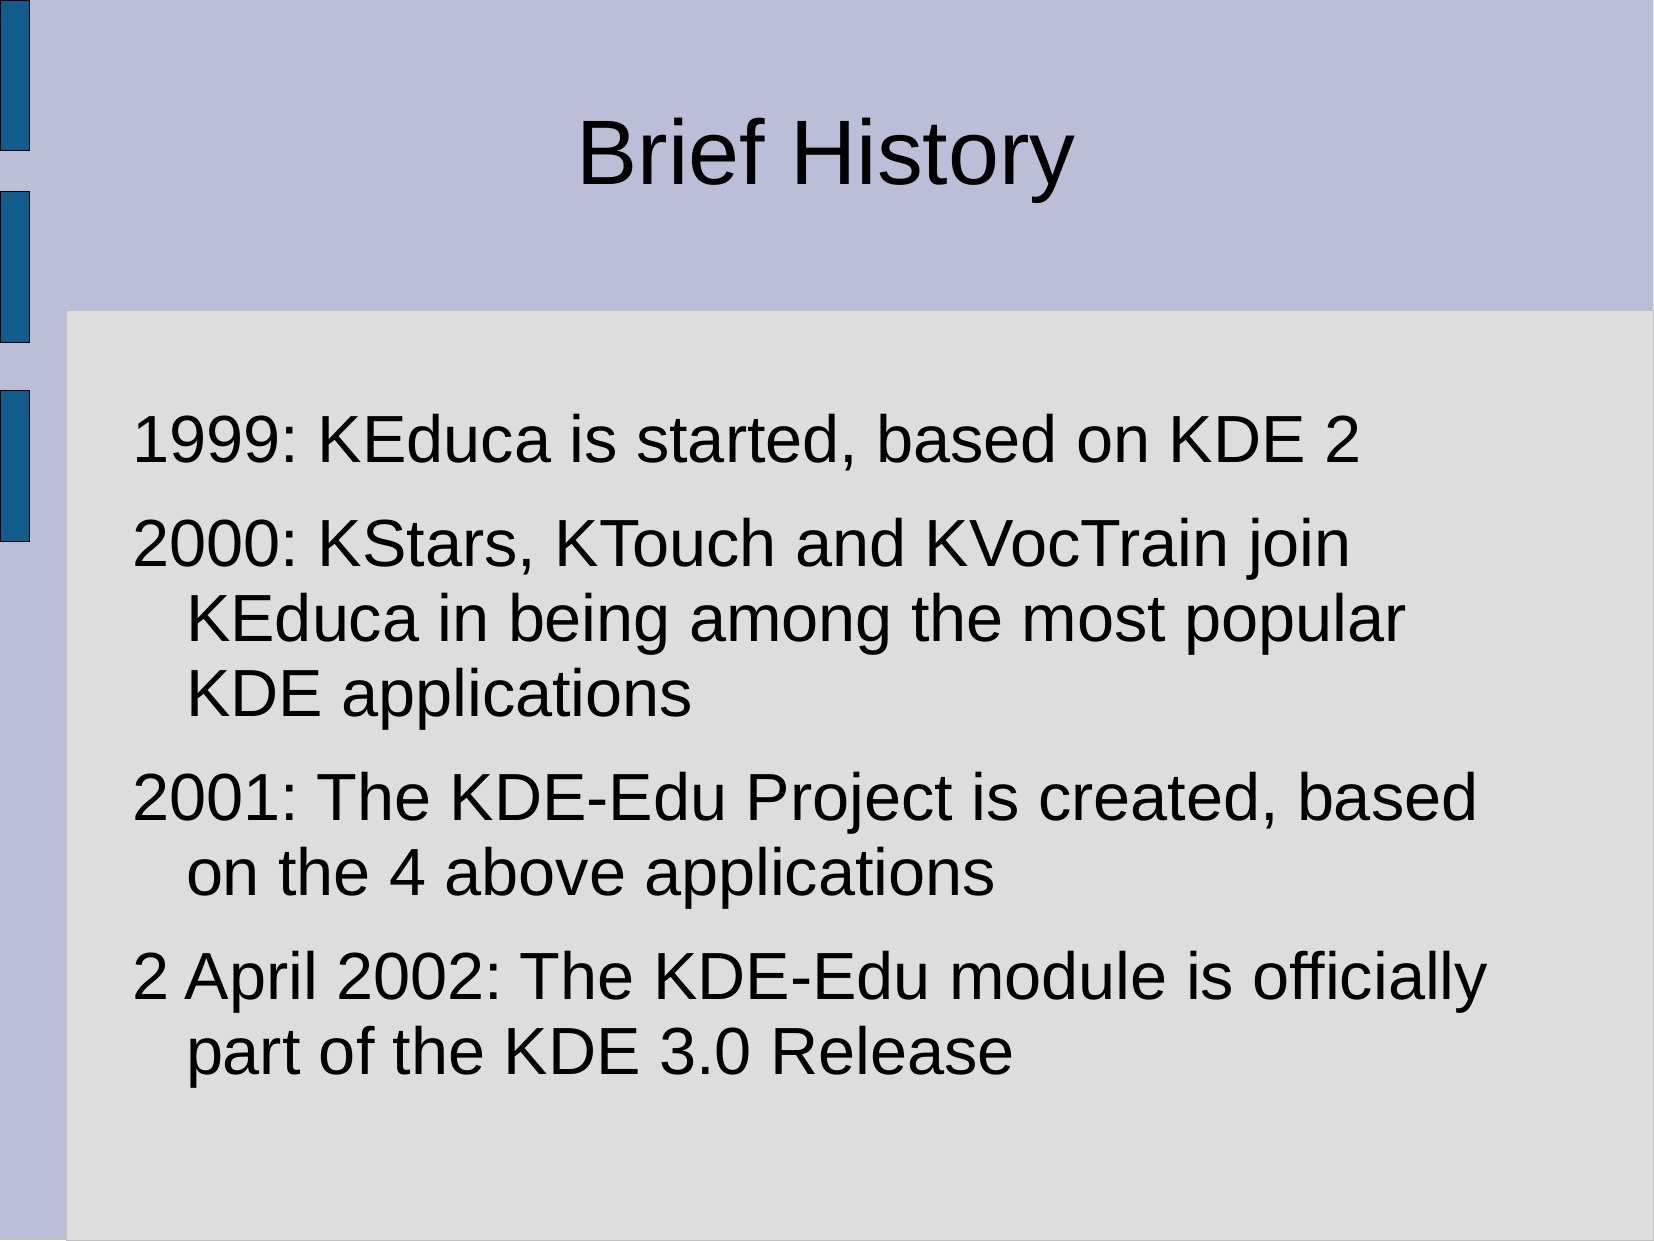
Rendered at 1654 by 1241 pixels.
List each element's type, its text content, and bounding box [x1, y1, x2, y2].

text_box 1999: KEduca is started, based on KDE 2 2000: KStars, KTouch and KVocTrain join KEduca in being among the most popular KDE applications 2001: The KDE-Edu Project is created, based on the 4 above applications 2 April 2002: The KDE-Edu module is officially part of the KDE 3.0 Release [82, 290, 1571, 1097]
text_box Brief History [82, 94, 1571, 212]
